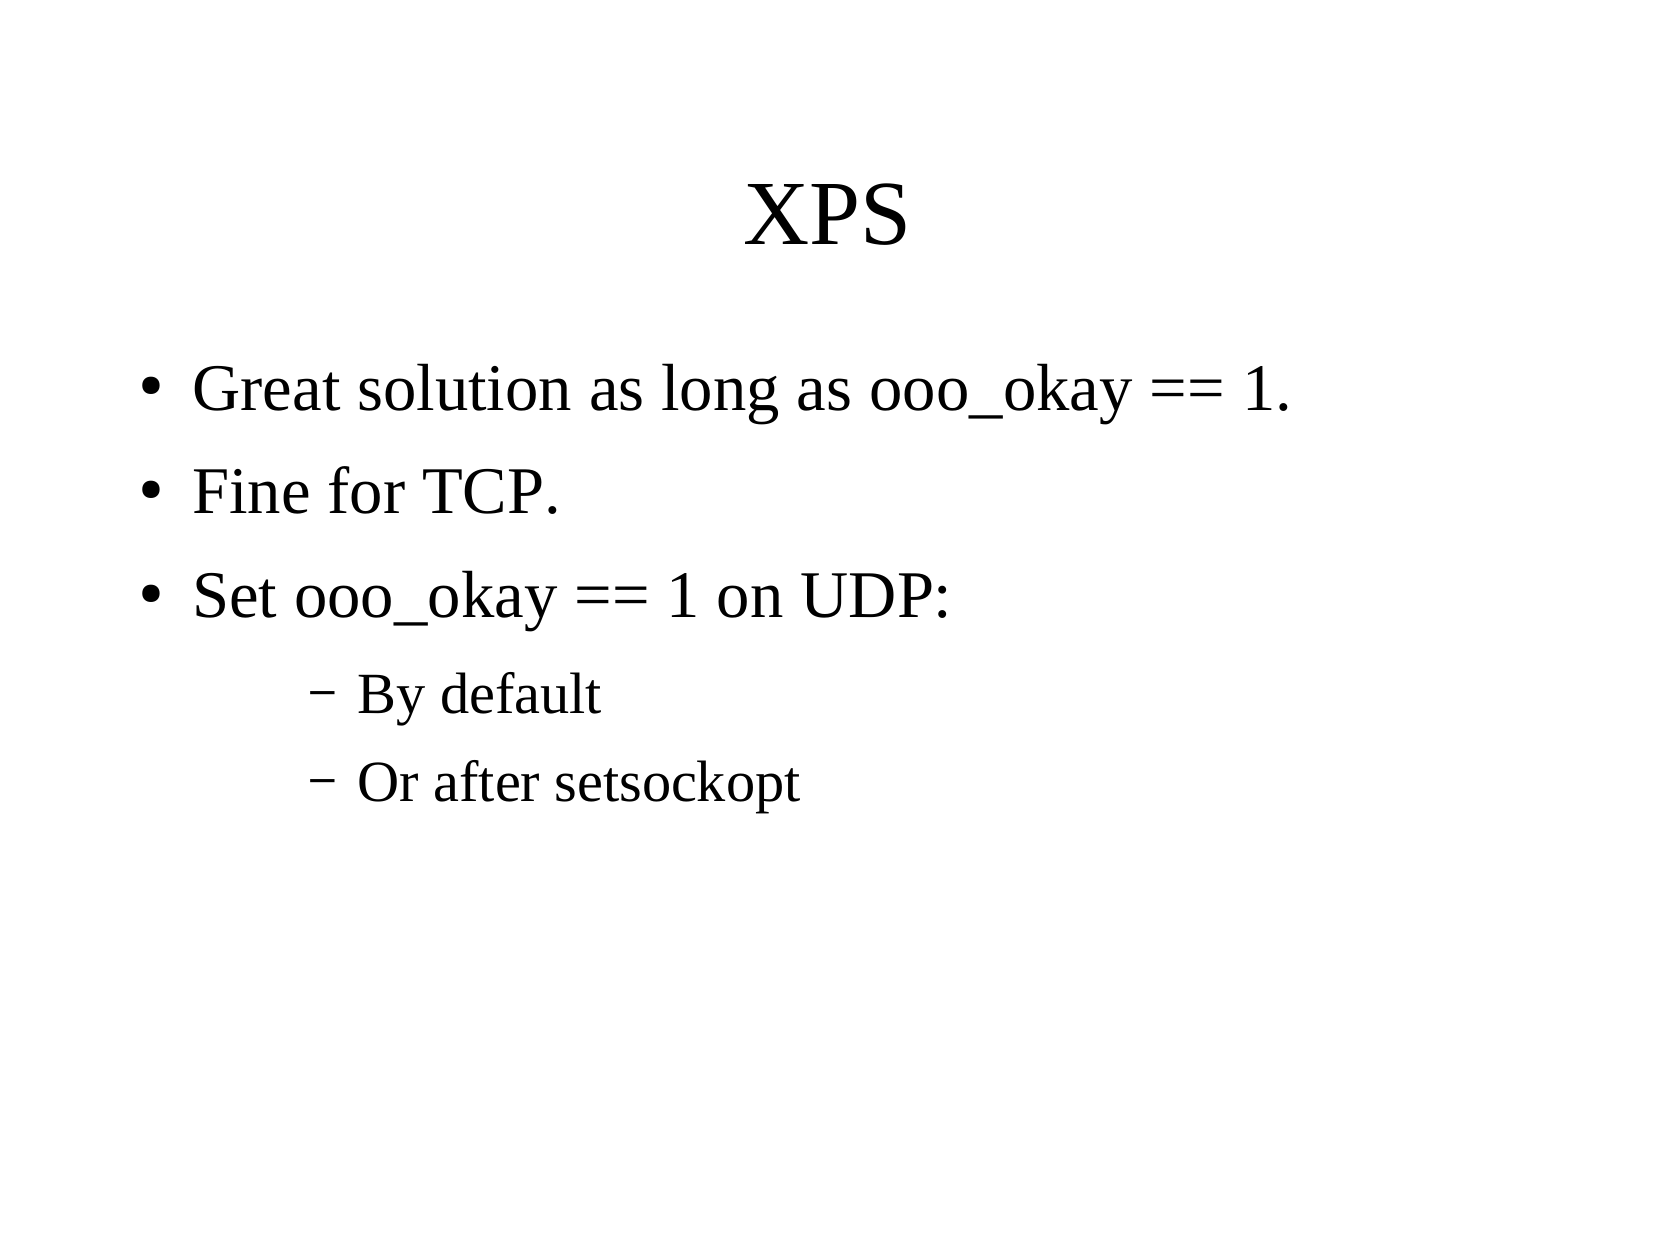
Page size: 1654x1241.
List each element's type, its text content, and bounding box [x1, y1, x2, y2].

list Great solution as long as ooo_okay == 1. Fine for TCP. Set ooo_okay == 1 on UDP: By default Or after setsockopt [121, 350, 1534, 1133]
title XPS [121, 110, 1534, 318]
